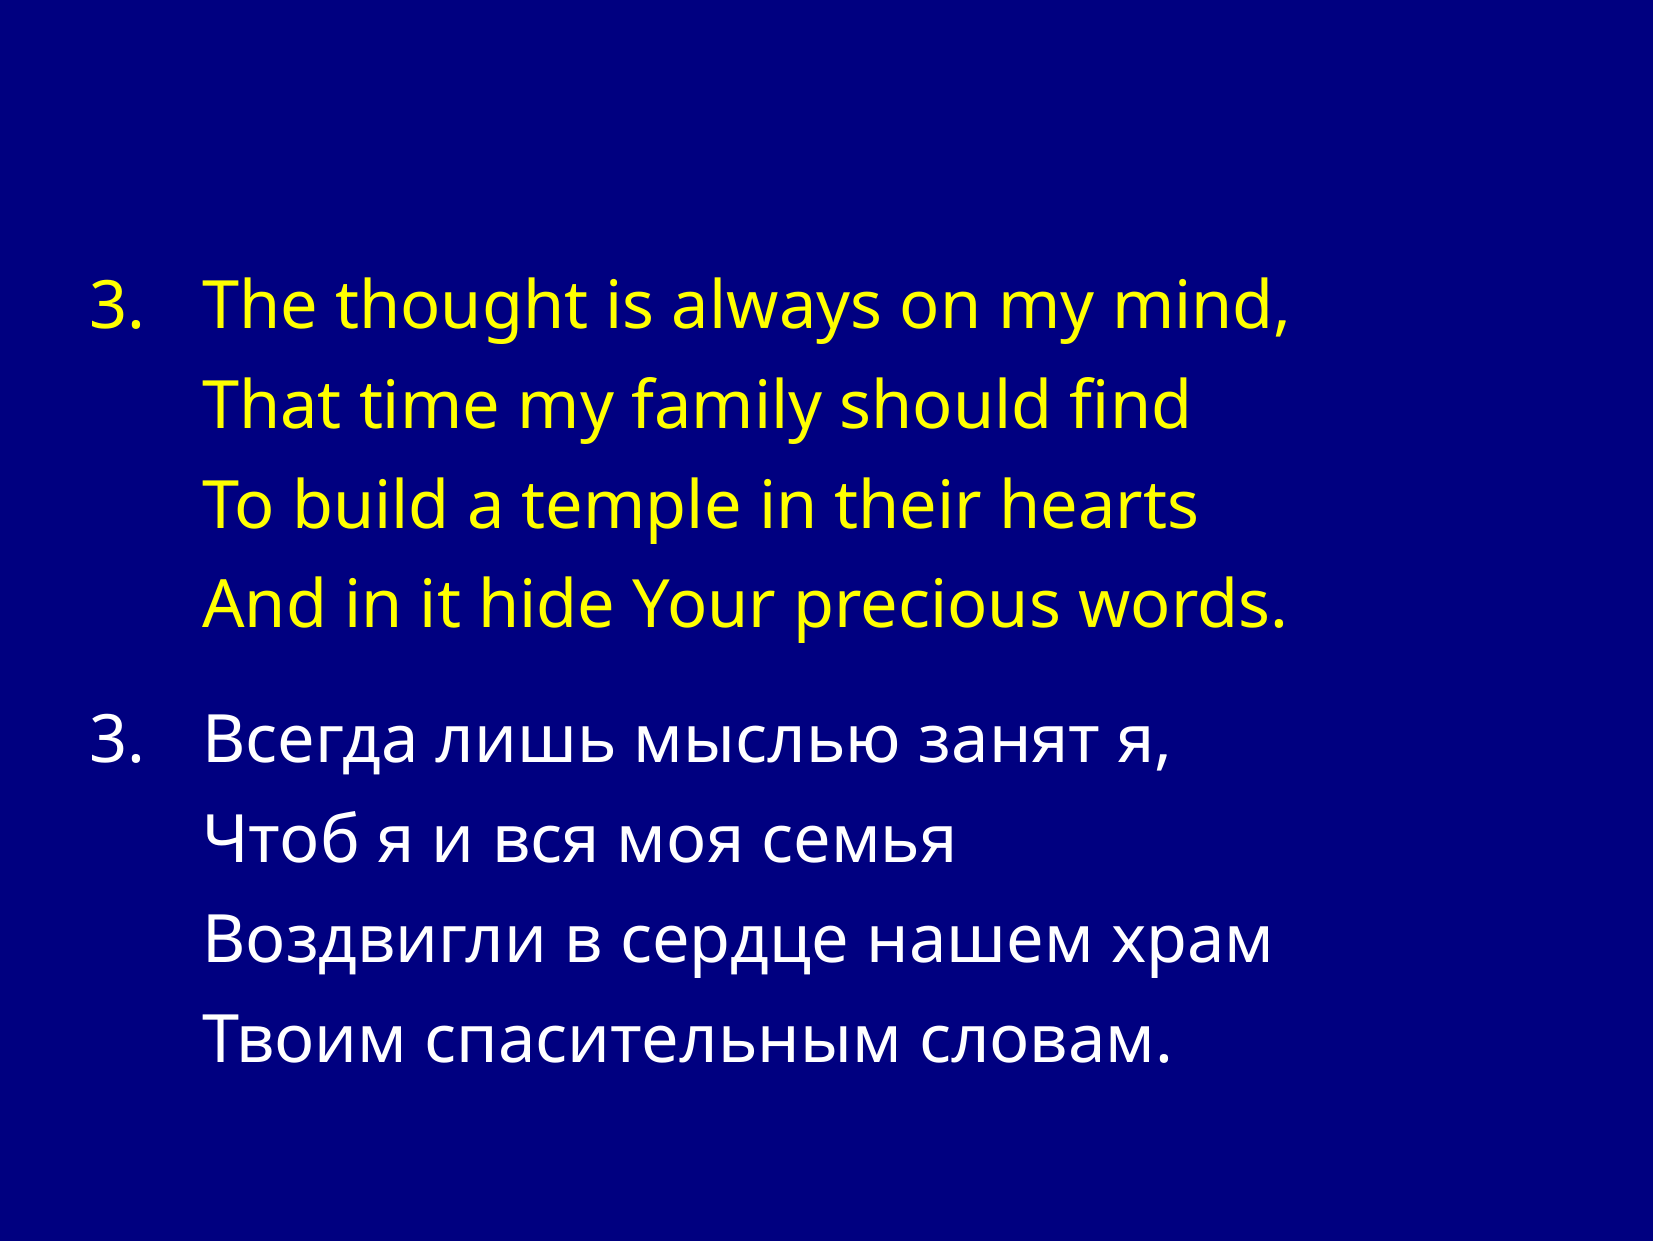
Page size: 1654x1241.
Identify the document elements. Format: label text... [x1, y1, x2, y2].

text_box 3. Всегда лишь мыслью занят я, Чтоб я и вся моя семья Воздвигли в сердце нашем храм Твоим спасительным словам. [75, 675, 1576, 1163]
text_box 3. The thought is always on my mind, That time my family should find To build a temple in their hearts And in it hide Your precious words. [75, 150, 1576, 638]
